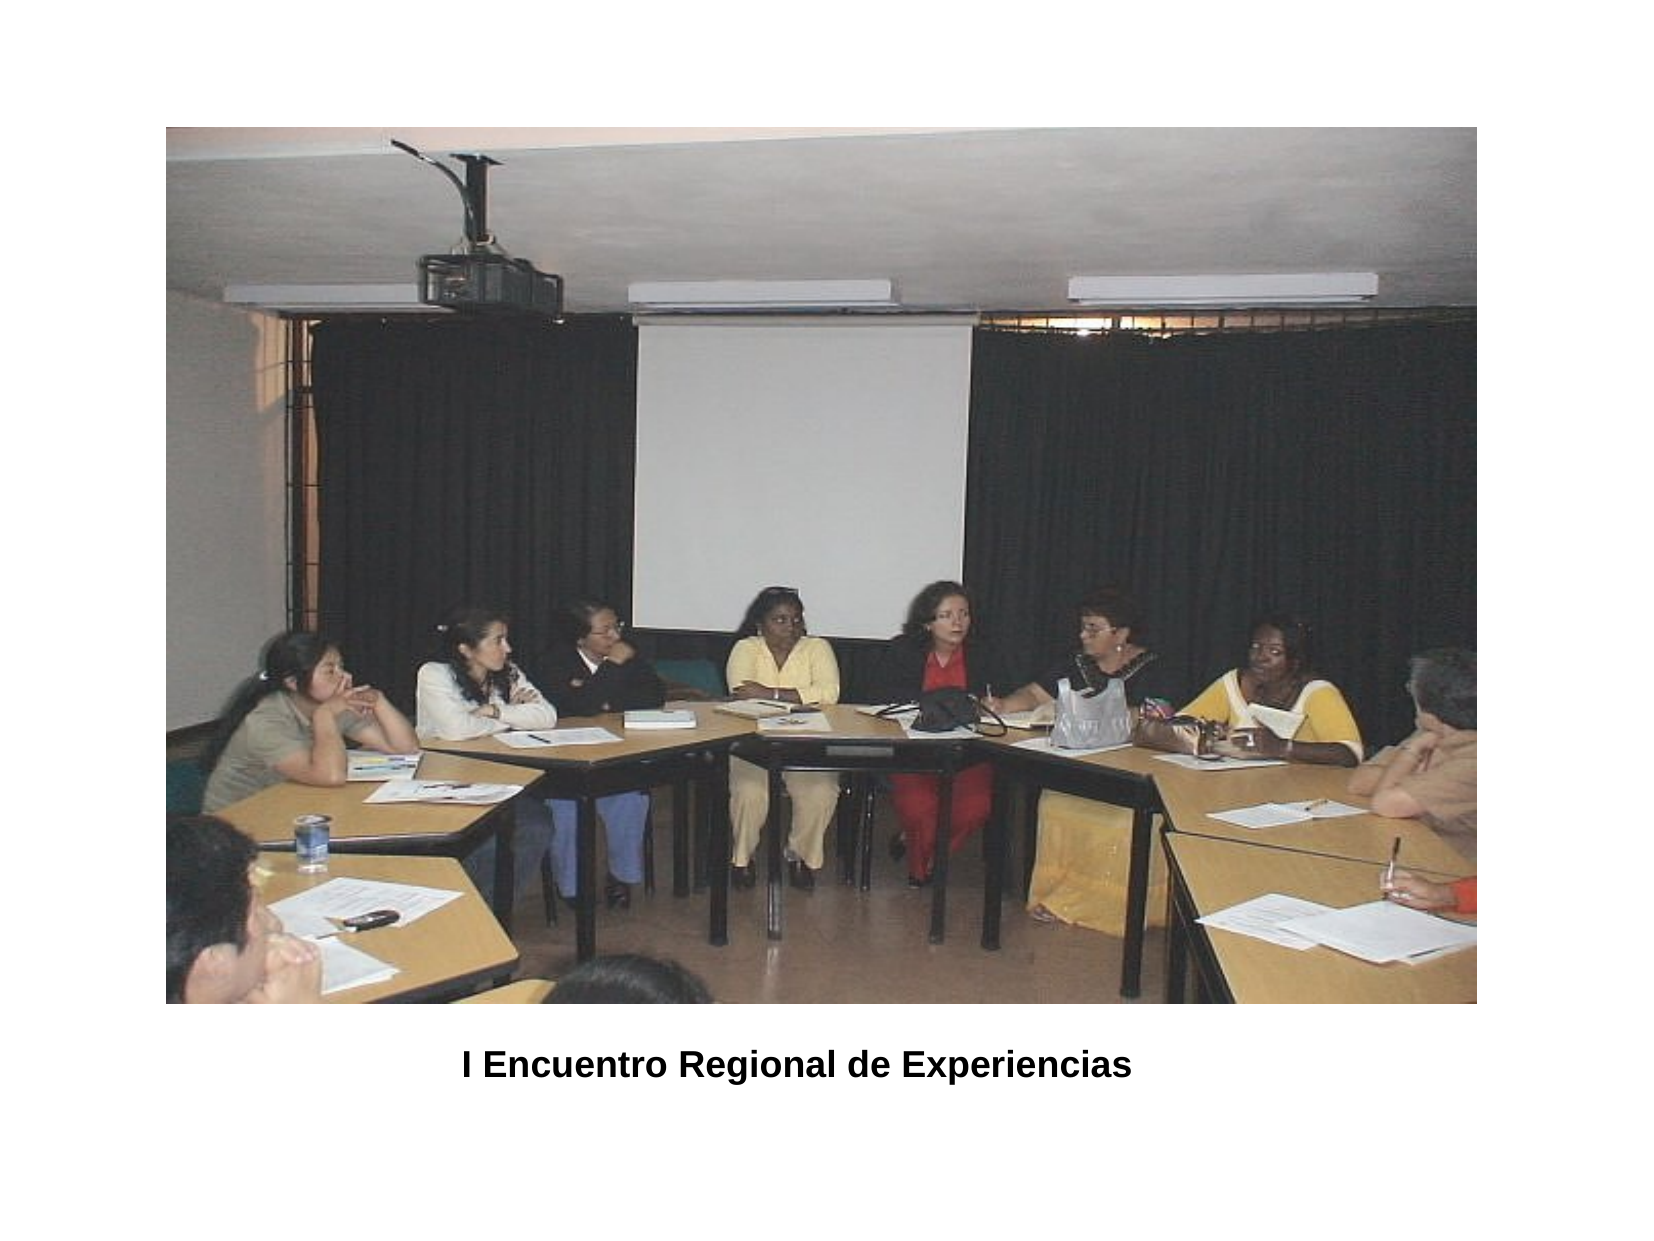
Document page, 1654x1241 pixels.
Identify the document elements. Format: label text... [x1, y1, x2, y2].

text_box I Encuentro Regional de Experiencias [383, 1035, 1211, 1094]
picture [166, 127, 1477, 1004]
